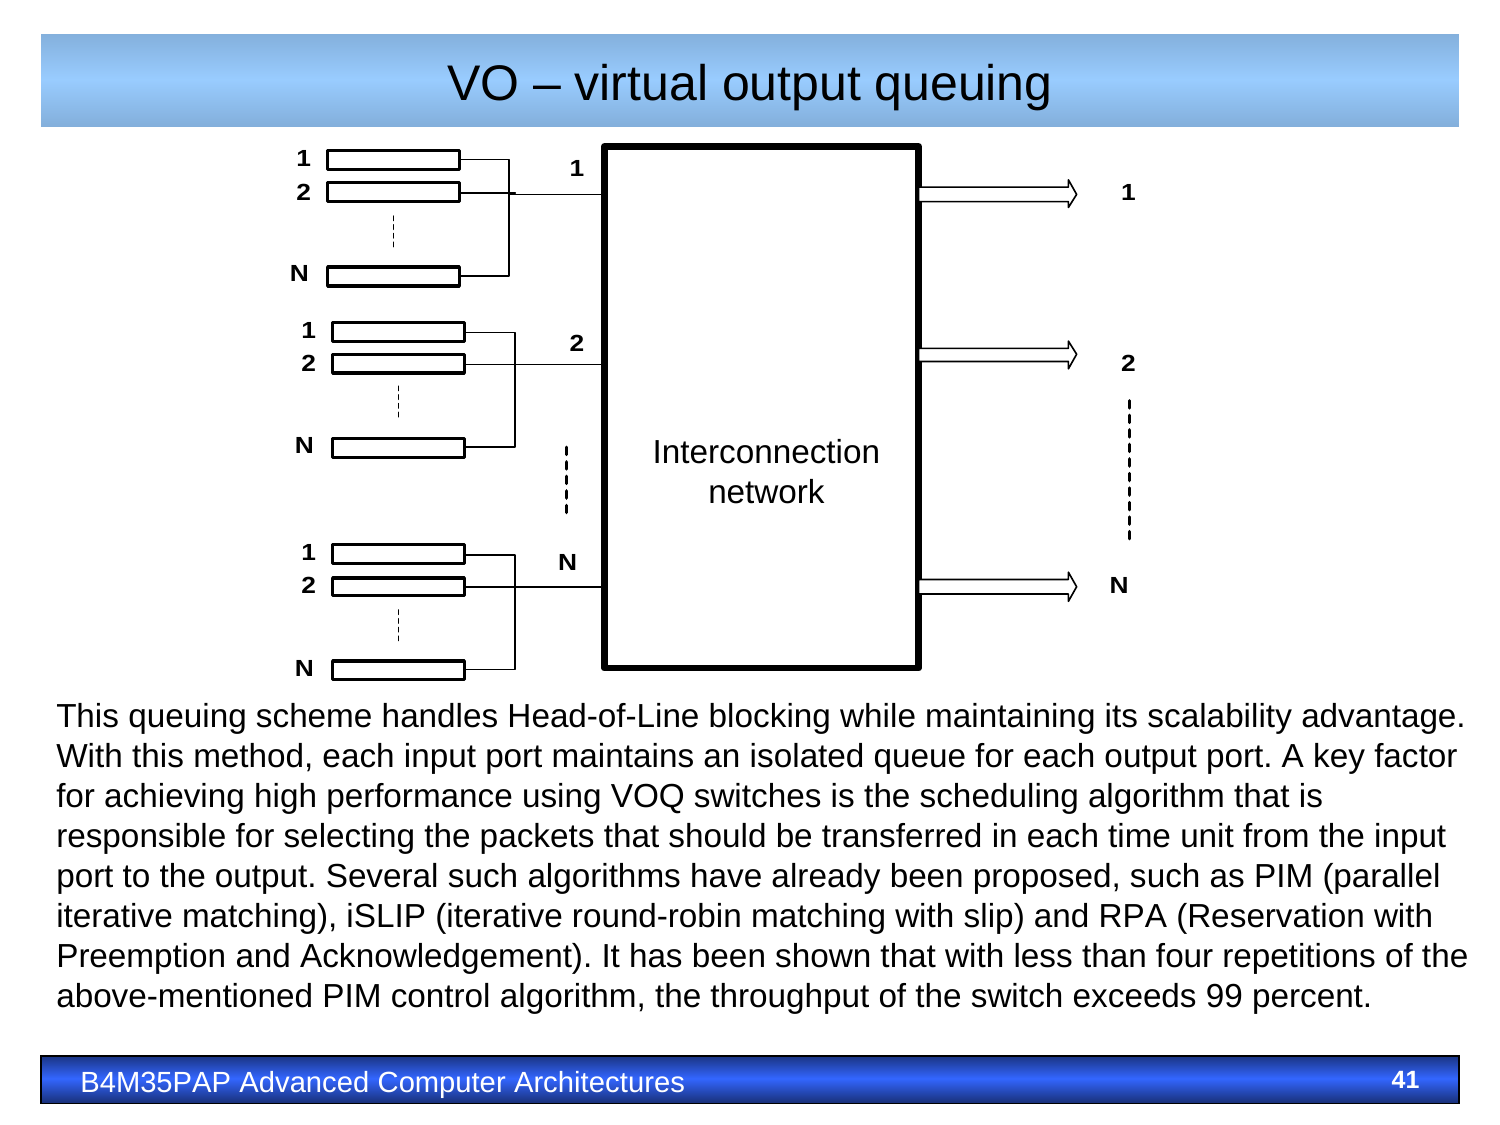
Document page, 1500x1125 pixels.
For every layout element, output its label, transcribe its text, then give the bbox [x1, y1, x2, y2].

text_box Interconnection network [629, 388, 905, 518]
list This queuing scheme handles Head-of-Line blocking while maintaining its scalability advantage. With this method, each input port maintains an isolated queue for each output port. A key factor for achieving high performance using VOQ switches is the scheduling algorithm that is responsible for selecting the packets that should be transferred in each time unit from the input port to the output. Several such algorithms have already been proposed, such as PIM (parallel iterative matching), iSLIP (iterative round-robin matching with slip) and RPA (Reservation with Preemption and Acknowledgement). It has been shown that with less than four repetitions of the above-mentioned PIM control algorithm, the throughput of the switch exceeds 99 percent. [41, 686, 1492, 996]
title VO – virtual output queuing [41, 34, 1459, 127]
chart [271, 139, 1172, 687]
